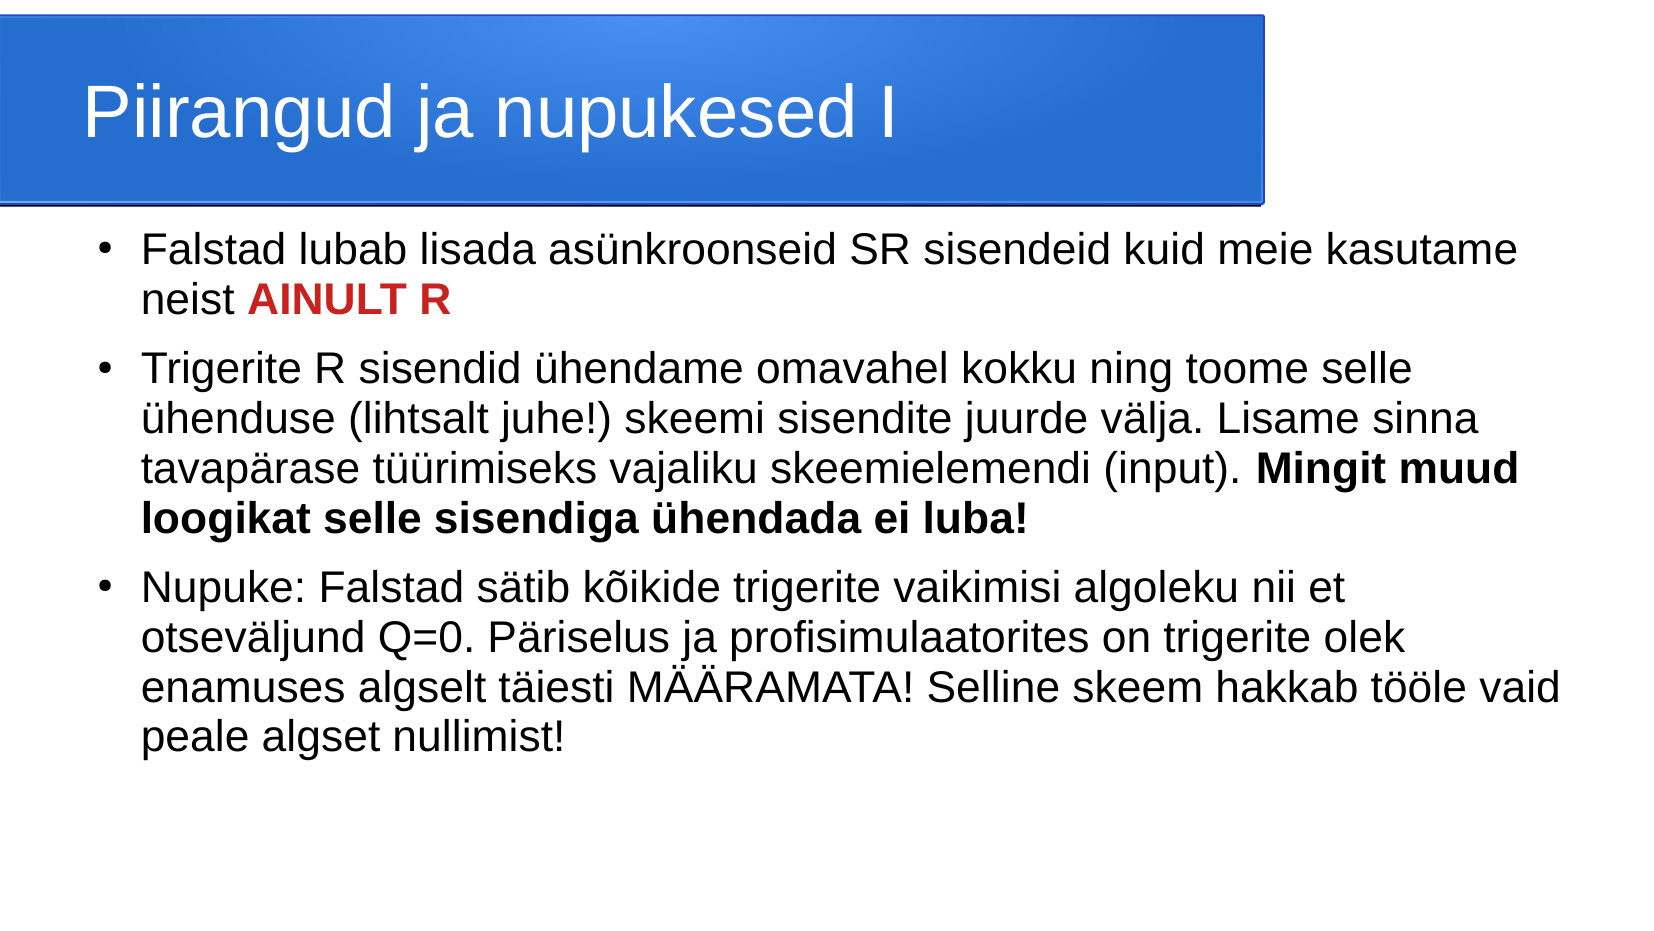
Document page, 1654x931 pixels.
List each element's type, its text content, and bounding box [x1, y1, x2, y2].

title Piirangud ja nupukesed I [82, 35, 1235, 189]
list Falstad lubab lisada asünkroonseid SR sisendeid kuid meie kasutame neist AINULT R Trigerite R sisendid ühendame omavahel kokku ning toome selle ühenduse (lihtsalt juhe!) skeemi sisendite juurde välja. Lisame sinna tavapärase tüürimiseks vajaliku skeemielemendi (input). Mingit muud loogikat selle sisendiga ühendada ei luba! Nupuke: Falstad sätib kõikide trigerite vaikimisi algoleku nii et otseväljund Q=0. Päriselus ja profisimulaatorites on trigerite olek enamuses algselt täiesti MÄÄRAMATA! Selline skeem hakkab tööle vaid peale algset nullimist! [82, 224, 1571, 764]
